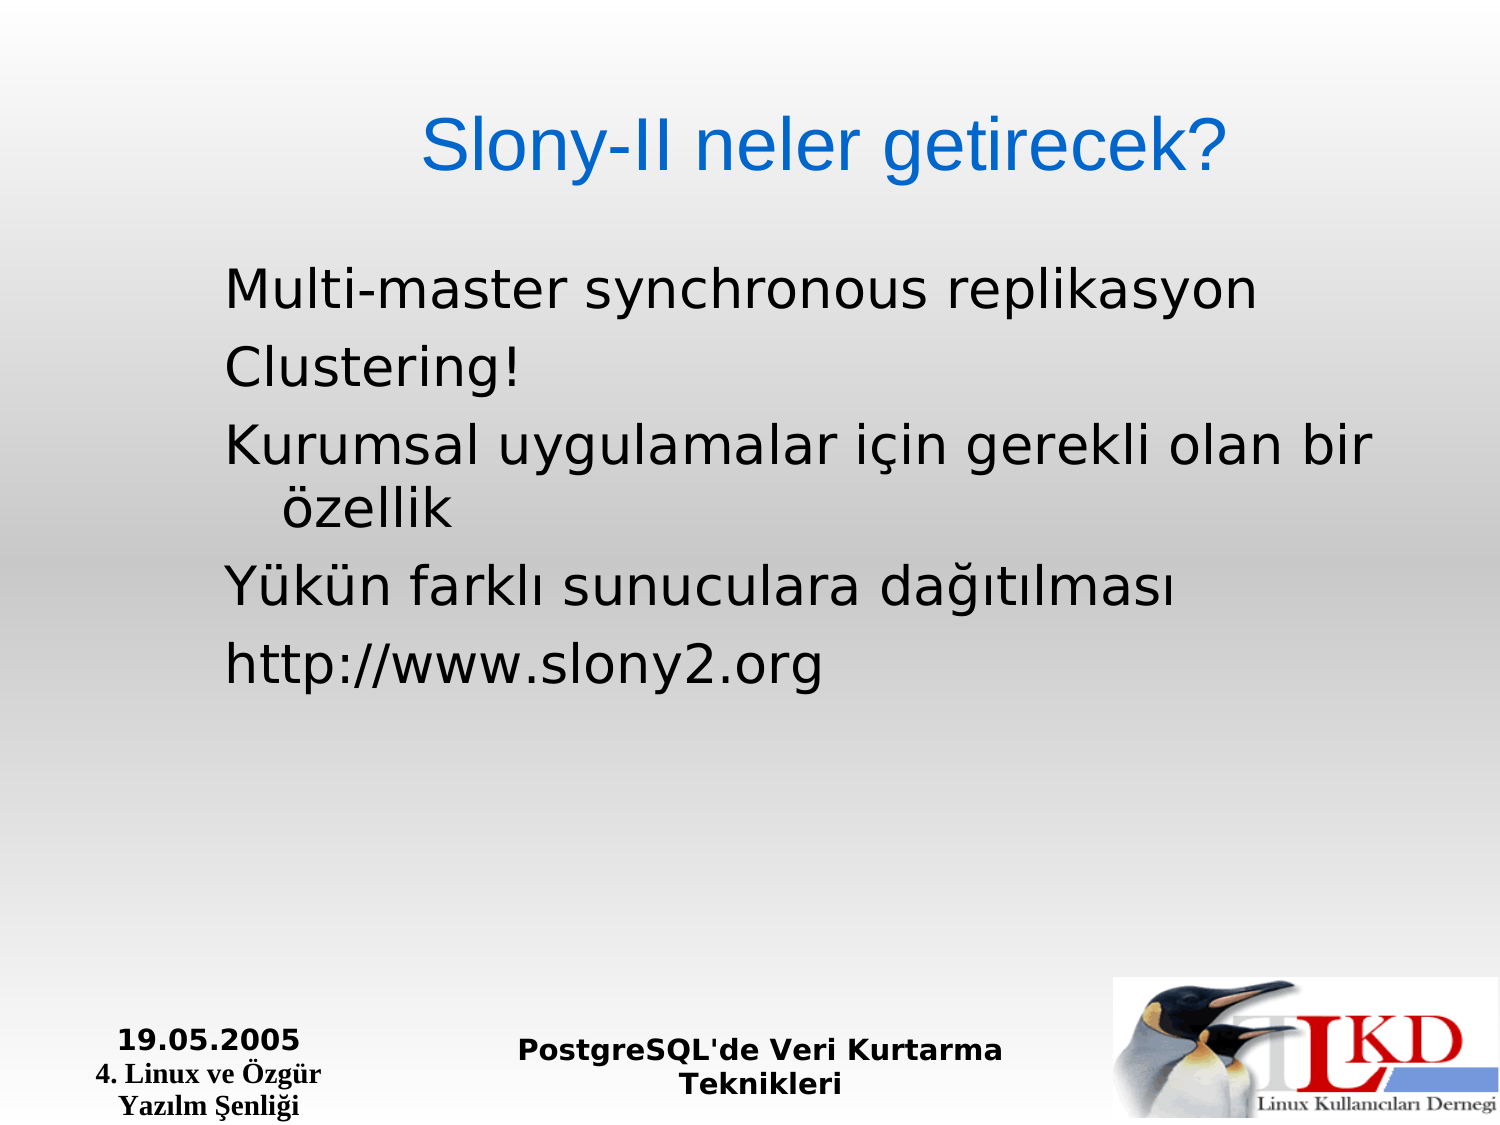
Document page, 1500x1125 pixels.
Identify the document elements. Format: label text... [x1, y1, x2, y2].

picture [1113, 977, 1499, 1118]
list Multi-master synchronous replikasyon Clustering! Kurumsal uygulamalar için gerekli olan bir özellik Yükün farklı sunuculara dağıtılması http://www.slony2.org [224, 258, 1425, 967]
title Slony-II neler getirecek? [224, 49, 1425, 238]
